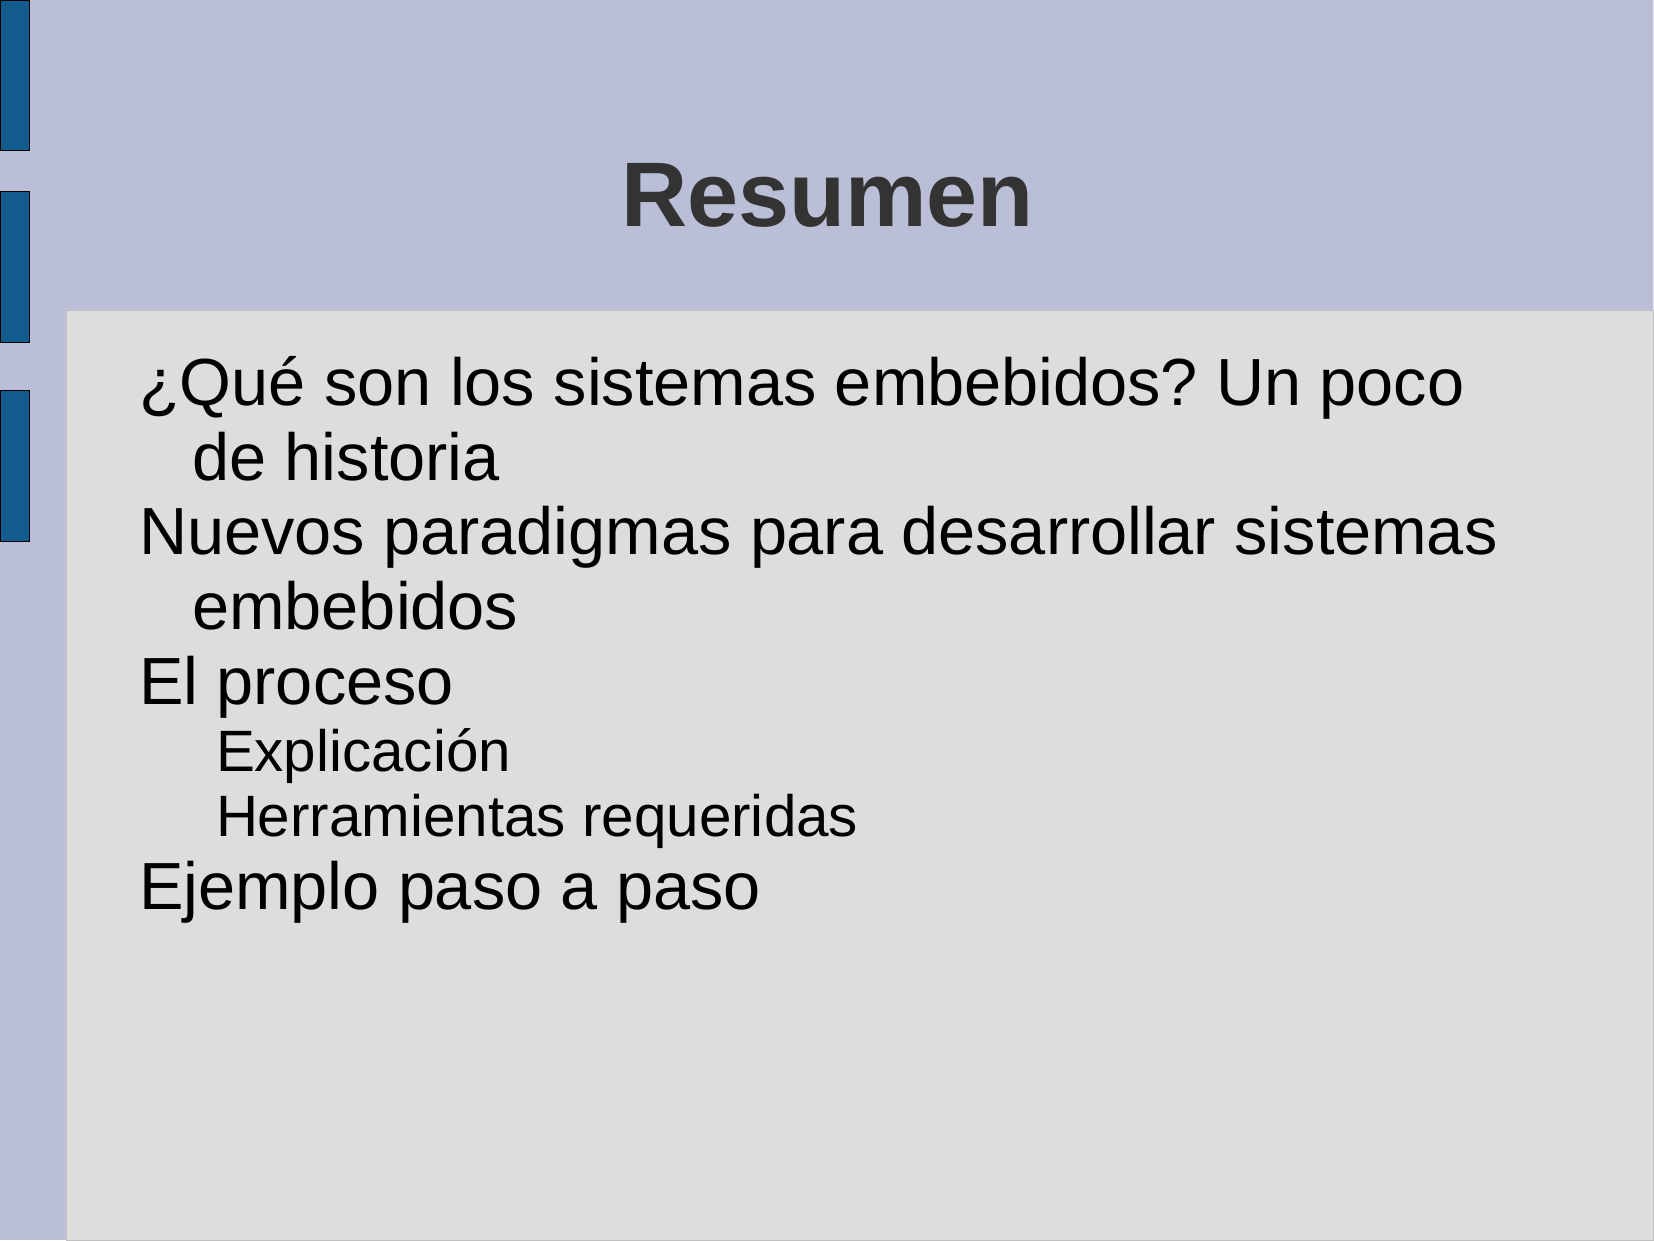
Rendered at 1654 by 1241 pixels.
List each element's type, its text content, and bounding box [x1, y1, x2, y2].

title Resumen [121, 91, 1534, 299]
list ¿Qué son los sistemas embebidos? Un poco de historia Nuevos paradigmas para desarrollar sistemas embebidos El proceso Explicación Herramientas requeridas Ejemplo paso a paso [121, 344, 1534, 1127]
